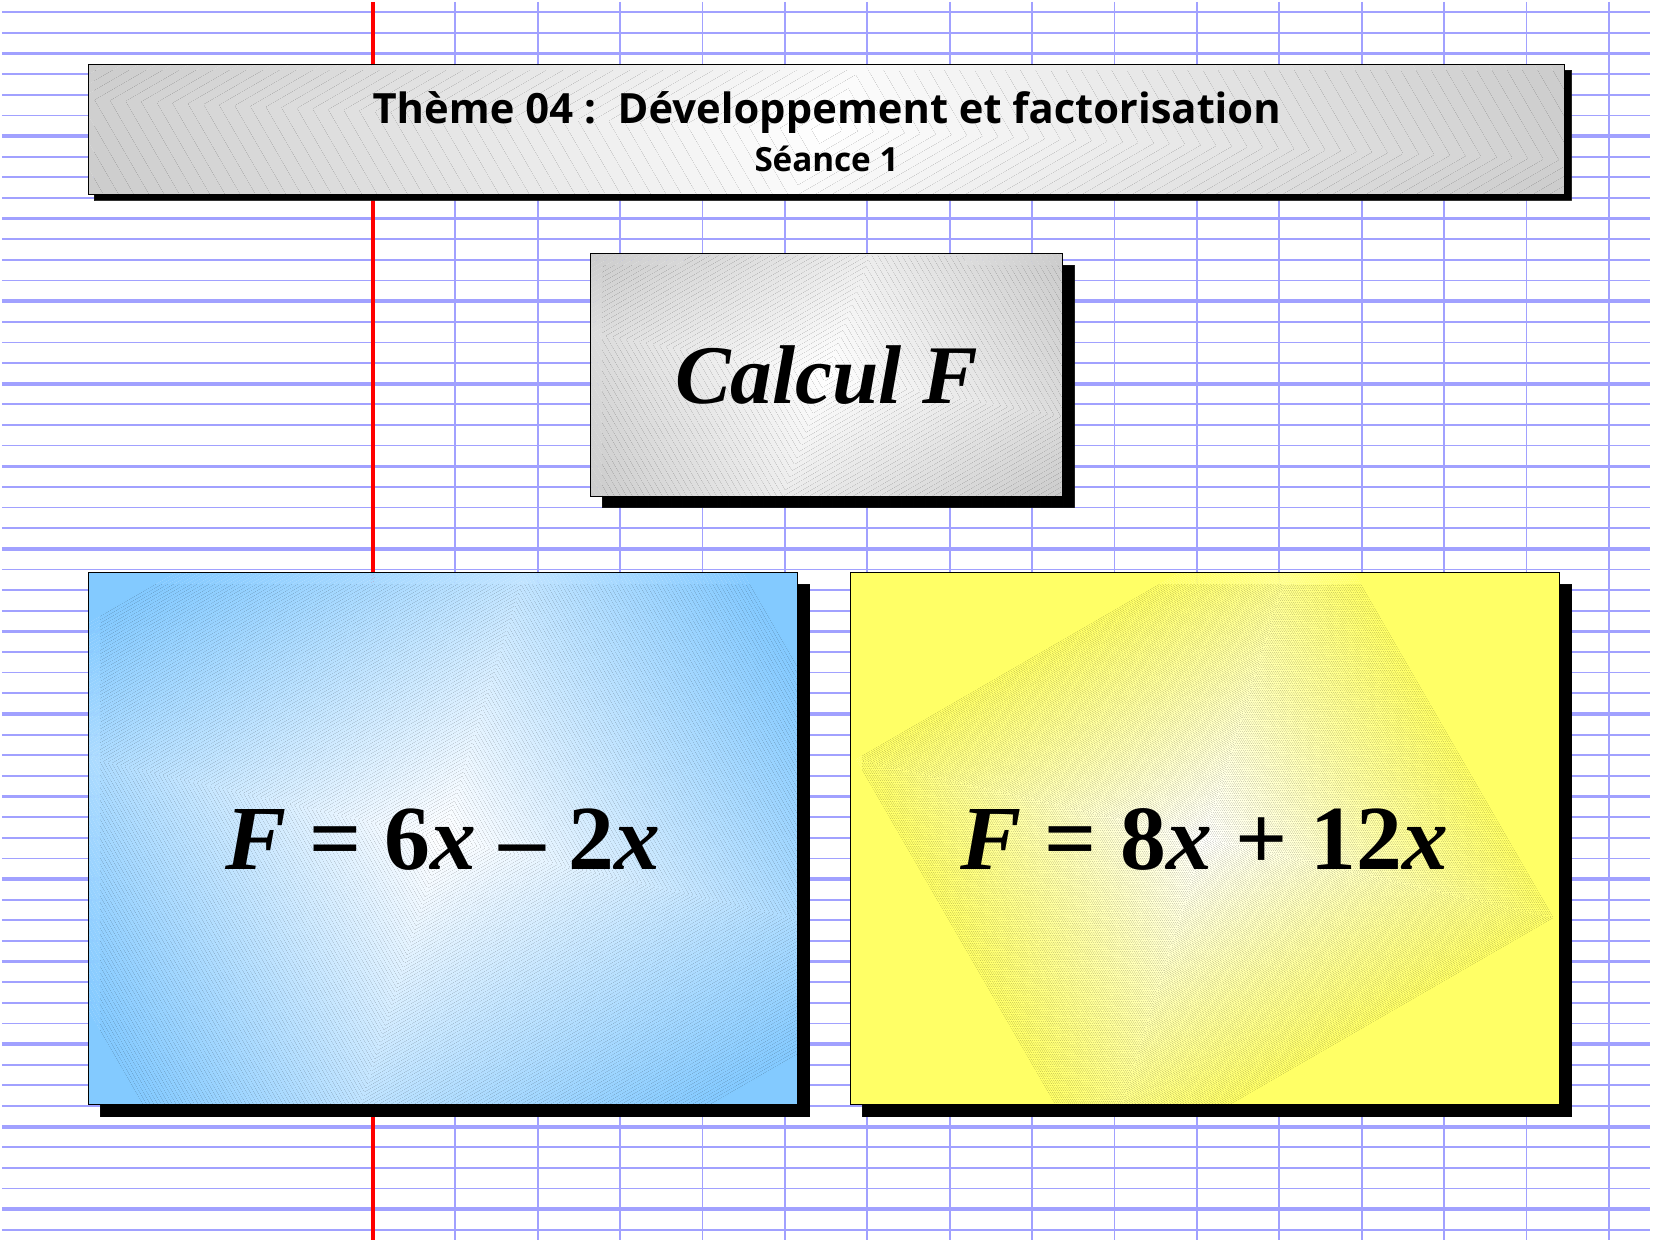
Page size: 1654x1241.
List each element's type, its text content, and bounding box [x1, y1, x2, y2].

text_box Calcul F [590, 253, 1063, 497]
text_box Thème 04 : Développement et factorisation Séance 1 [88, 64, 1565, 195]
text_box F = 8x + 12x [850, 572, 1560, 1105]
picture [0, 0, 1654, 1241]
text_box F = 6x – 2x [88, 572, 798, 1105]
